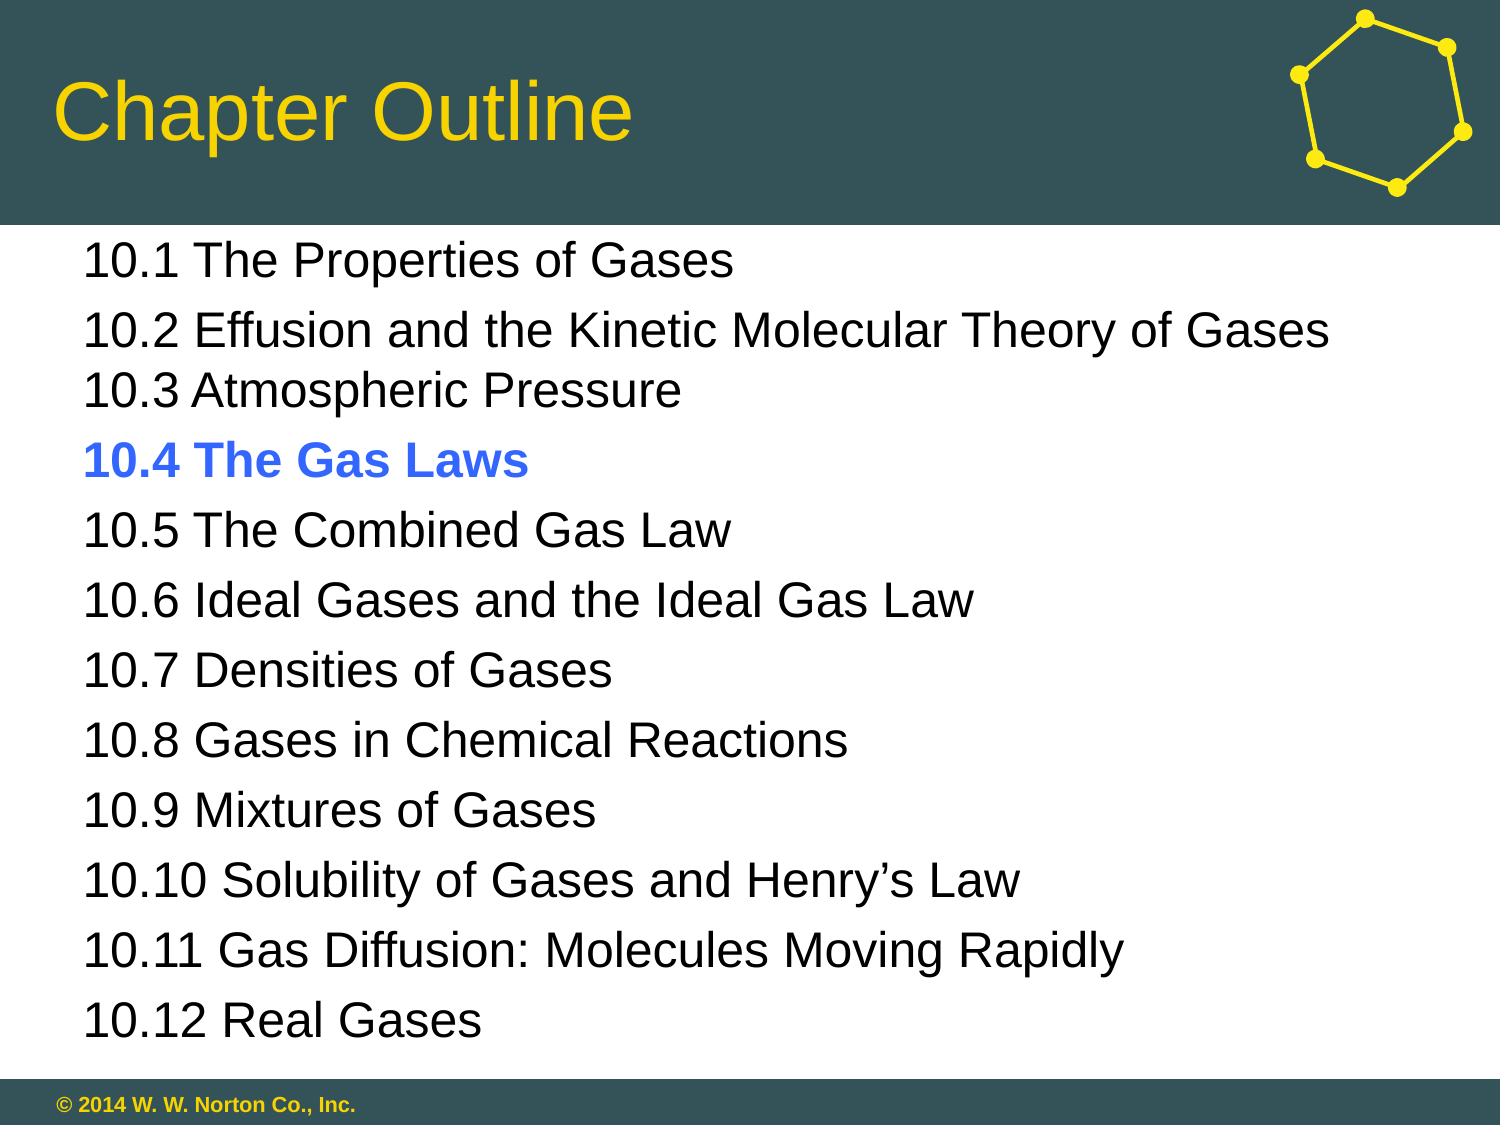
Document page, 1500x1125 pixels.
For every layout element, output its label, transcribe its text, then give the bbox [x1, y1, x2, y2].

title Chapter Outline [37, 19, 1118, 195]
list 10.1 The Properties of Gases 10.2 Effusion and the Kinetic Molecular Theory of Gases 10.3 Atmospheric Pressure 10.4 The Gas Laws 10.5 The Combined Gas Law 10.6 Ideal Gases and the Ideal Gas Law 10.7 Densities of Gases 10.8 Gases in Chemical Reactions 10.9 Mixtures of Gases 10.10 Solubility of Gases and Henry’s Law 10.11 Gas Diffusion: Molecules Moving Rapidly 10.12 Real Gases [67, 219, 1468, 1020]
